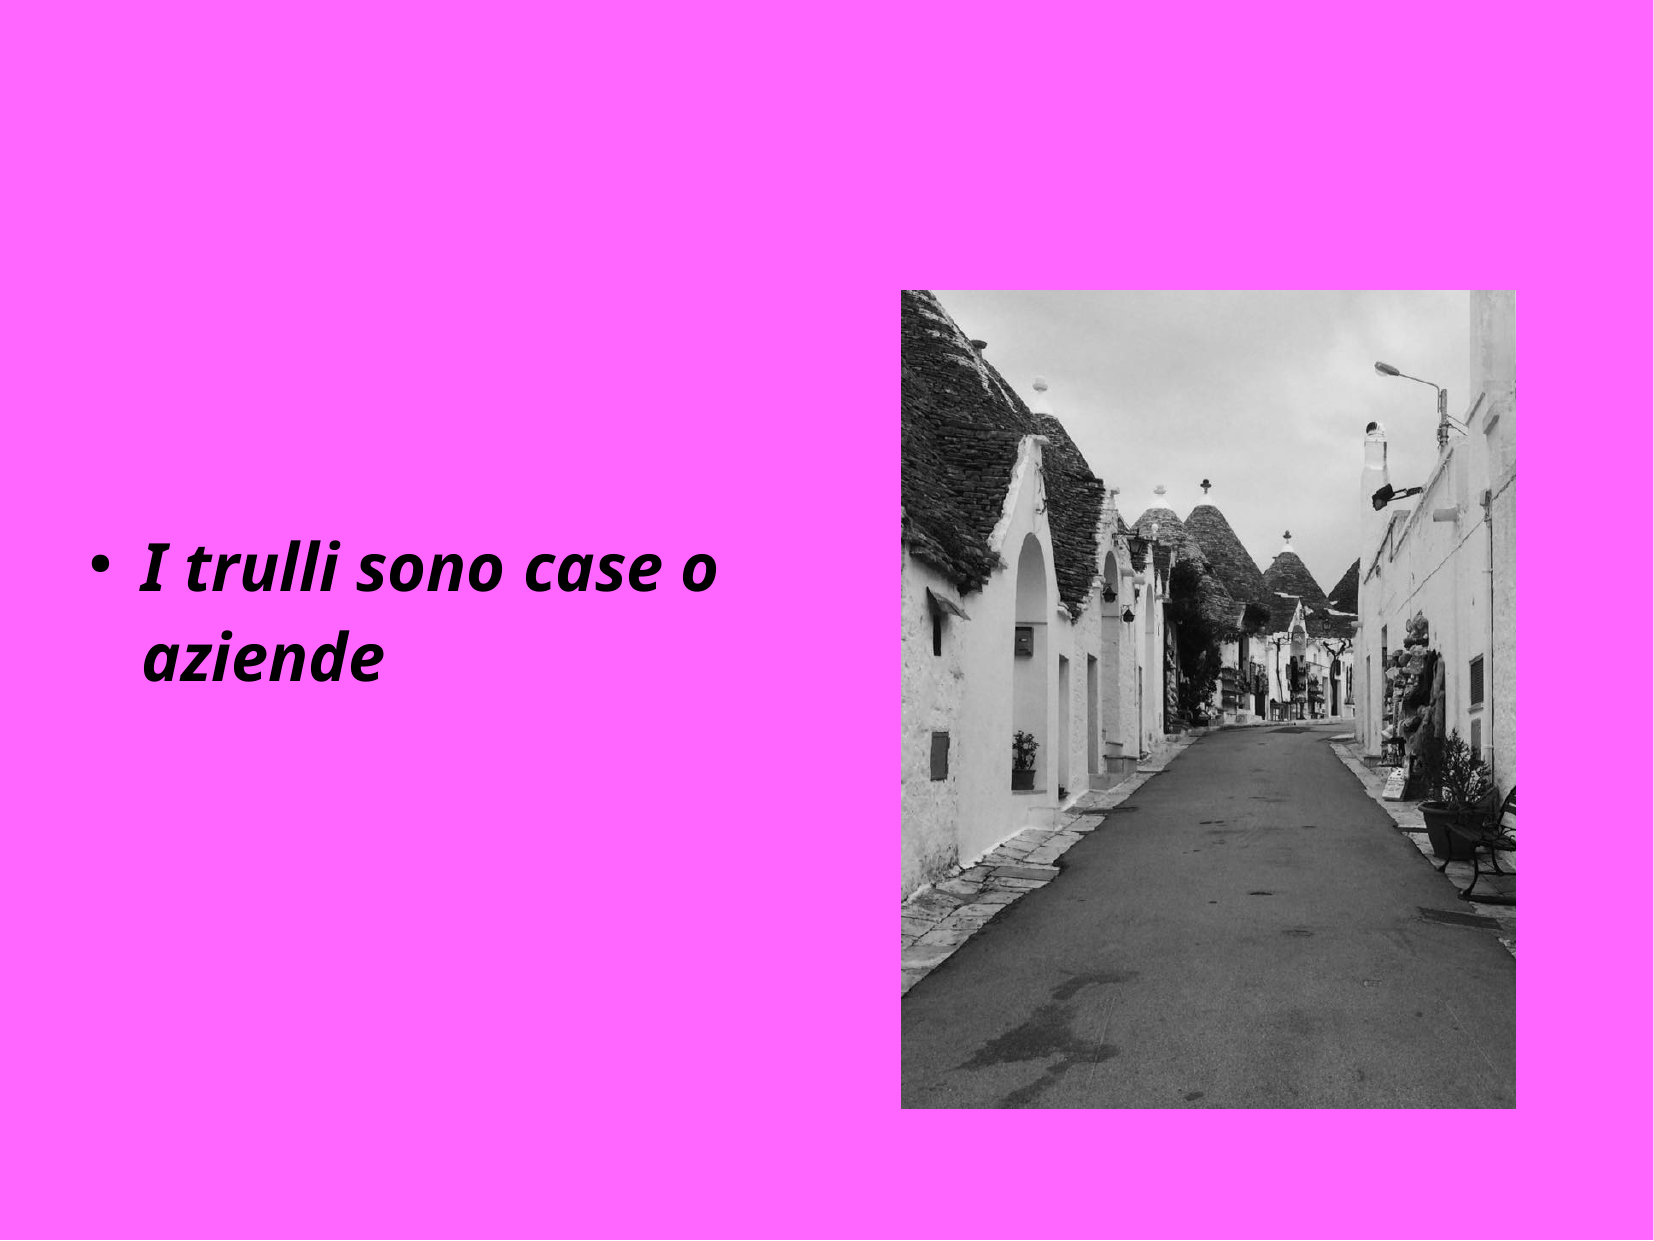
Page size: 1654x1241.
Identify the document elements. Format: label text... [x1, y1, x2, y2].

picture [901, 290, 1516, 1109]
list I trulli sono case o aziende [70, 519, 780, 819]
